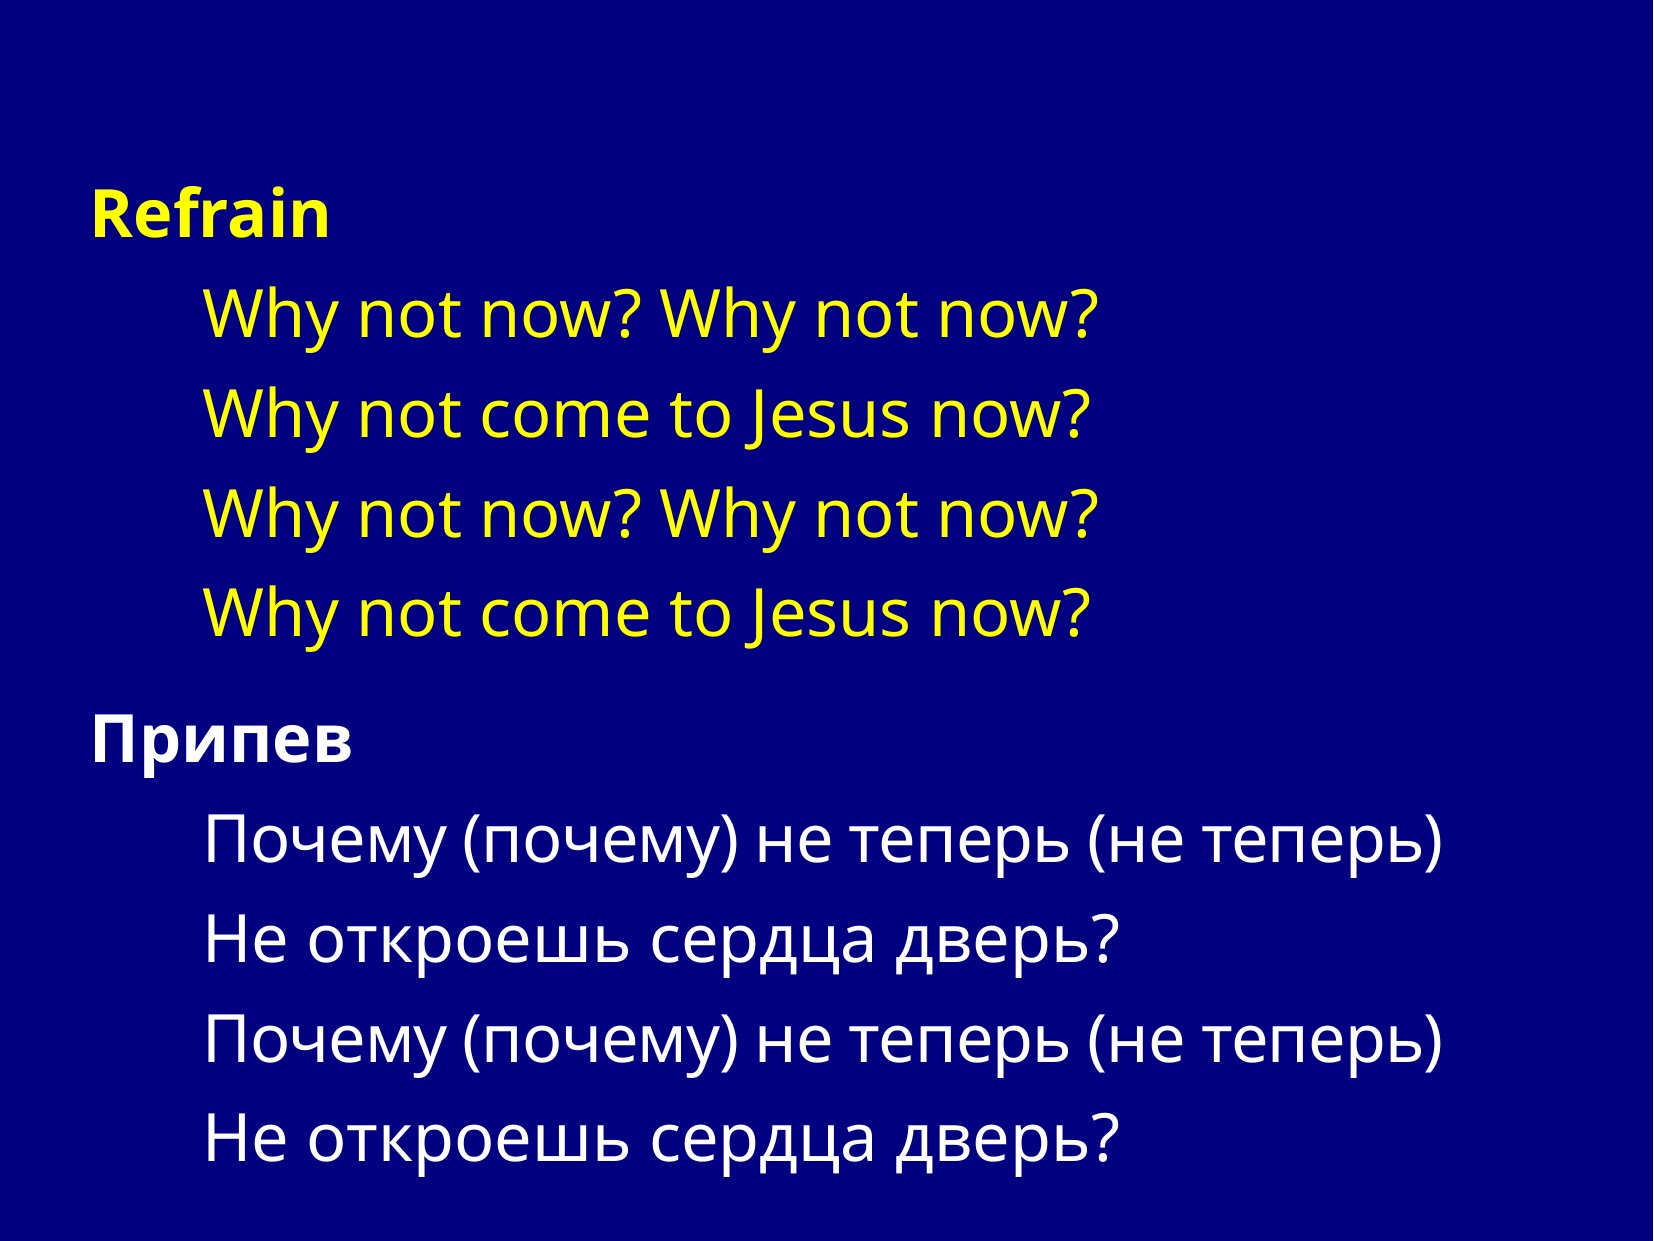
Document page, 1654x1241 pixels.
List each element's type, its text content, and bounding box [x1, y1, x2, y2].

text_box Припев Почему (почему) не теперь (не теперь) Не откроешь сердца дверь? Почему (почему) не теперь (не теперь) Не откроешь сердца дверь? [75, 675, 1653, 1163]
text_box Refrain Why not now? Why not now? Why not come to Jesus now? Why not now? Why not now? Why not come to Jesus now? [75, 150, 1576, 638]
